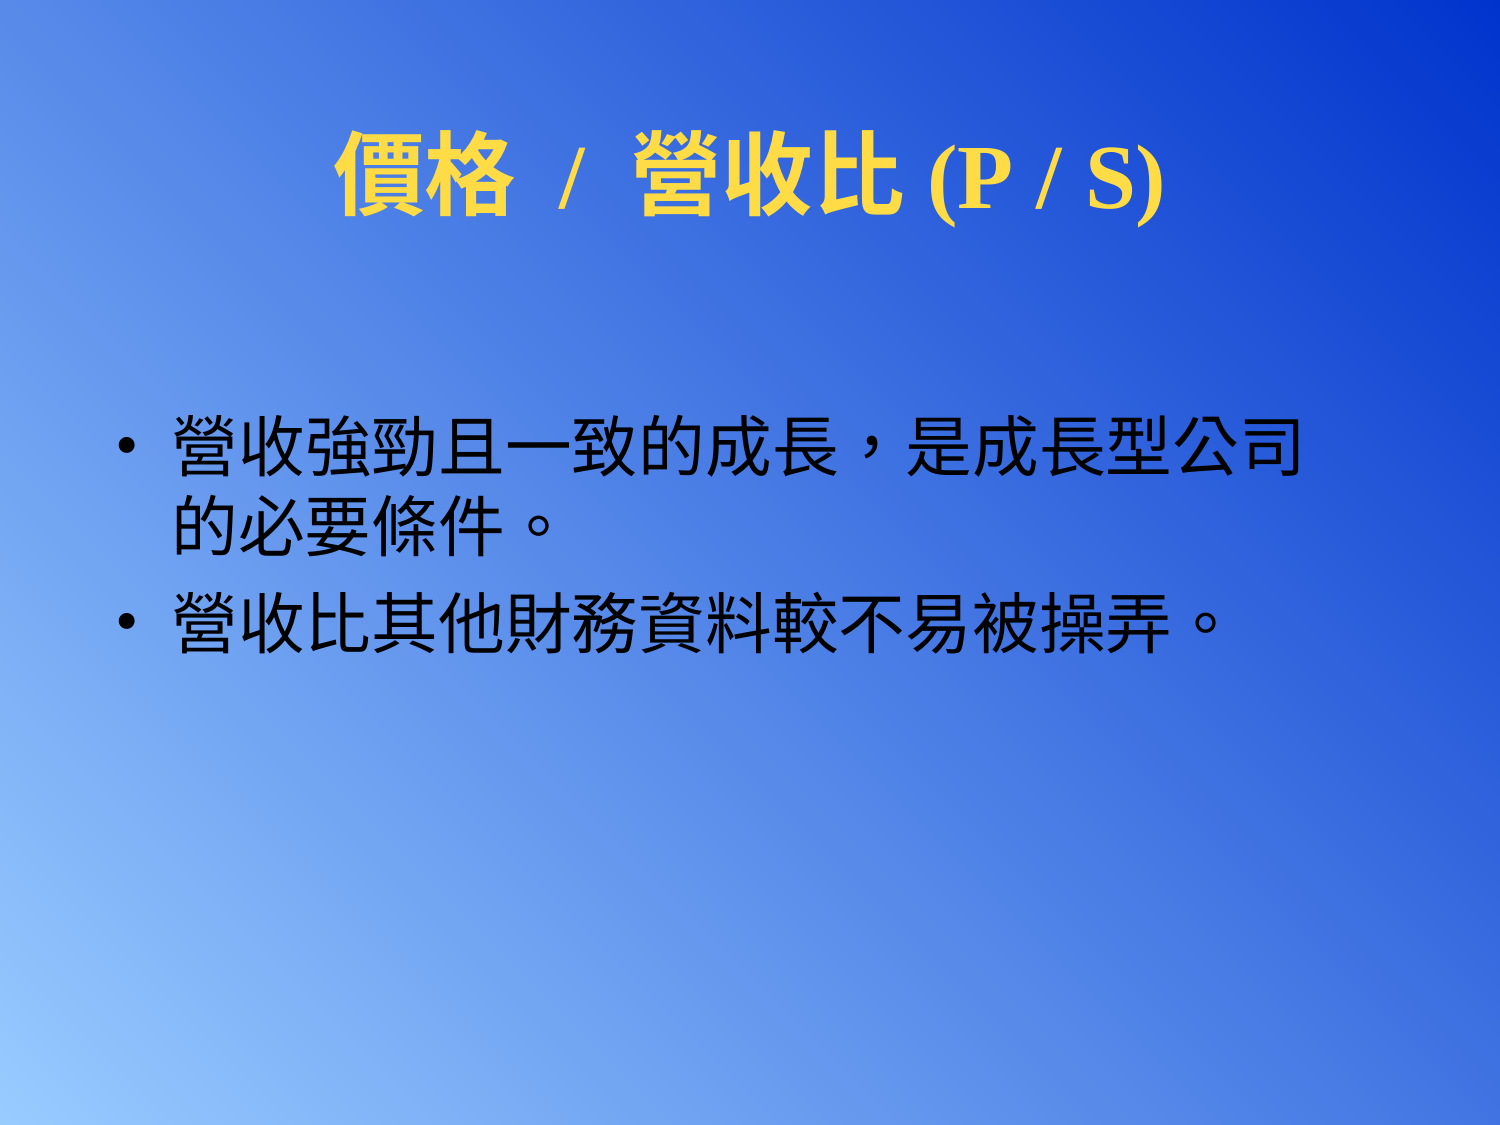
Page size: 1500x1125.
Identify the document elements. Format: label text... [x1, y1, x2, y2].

list 營收強勁且一致的成長，是成長型公司的必要條件。 營收比其他財務資料較不易被操弄。 [100, 397, 1376, 693]
title 價格 / 營收比(P / S) [53, 78, 1447, 266]
